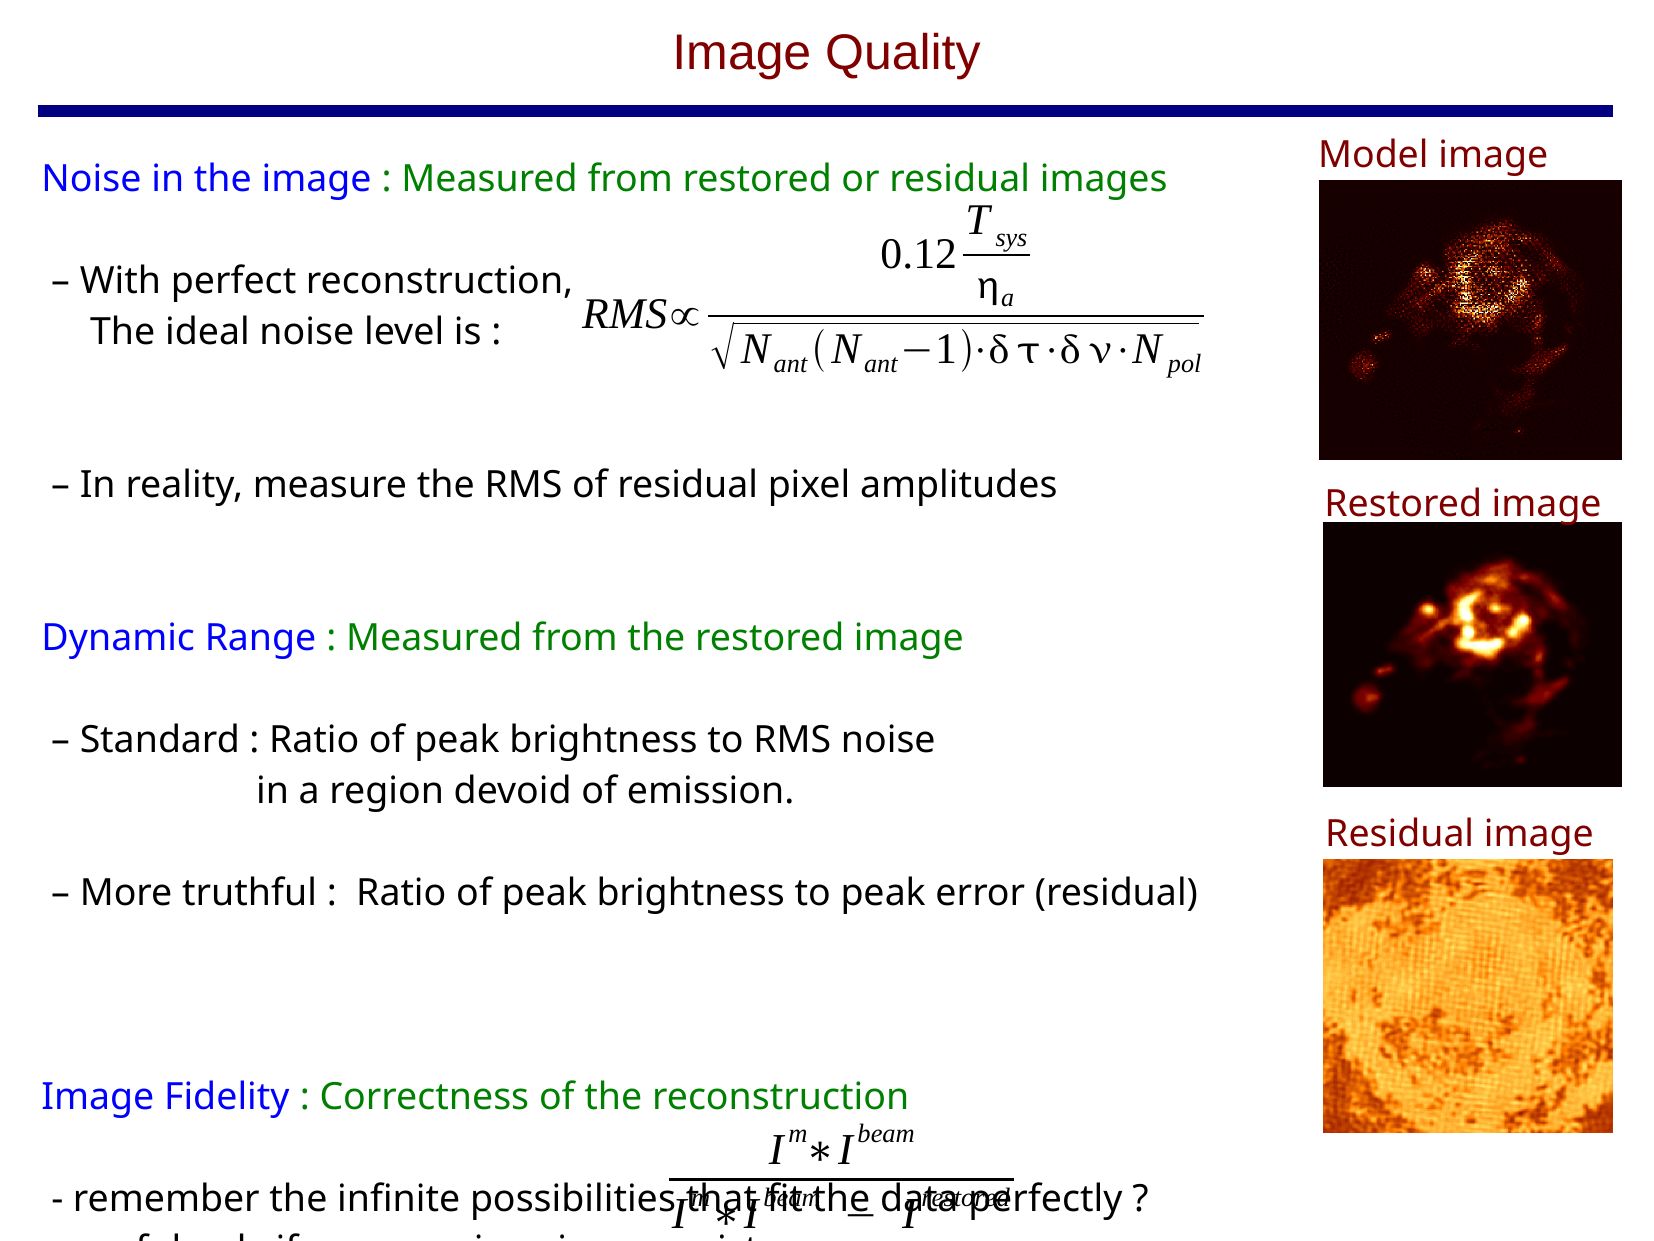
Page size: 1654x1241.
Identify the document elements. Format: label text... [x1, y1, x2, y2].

text_box Model image [1303, 120, 1588, 181]
text_box Noise in the image : Measured from restored or residual images – With perfect reconstruction, The ideal noise level is : – In reality, measure the RMS of residual pixel amplitudes Dynamic Range : Measured from the restored image – Standard : Ratio of peak brightness to RMS noise in a region devoid of emission. – More truthful : Ratio of peak brightness to peak error (residual) Image Fidelity : Correctness of the reconstruction - remember the infinite possibilities that fit the data perfectly ? - useful only if a comparison image exists. Inverse of relative error : [26, 144, 1303, 1204]
text_box Restored image [1309, 468, 1649, 530]
title Image Quality [82, 15, 1571, 89]
picture [1319, 180, 1622, 460]
picture [1323, 530, 1622, 787]
picture [1323, 860, 1613, 1133]
chart [568, 196, 1217, 379]
text_box Residual image [1310, 799, 1630, 860]
chart [655, 1120, 1026, 1238]
